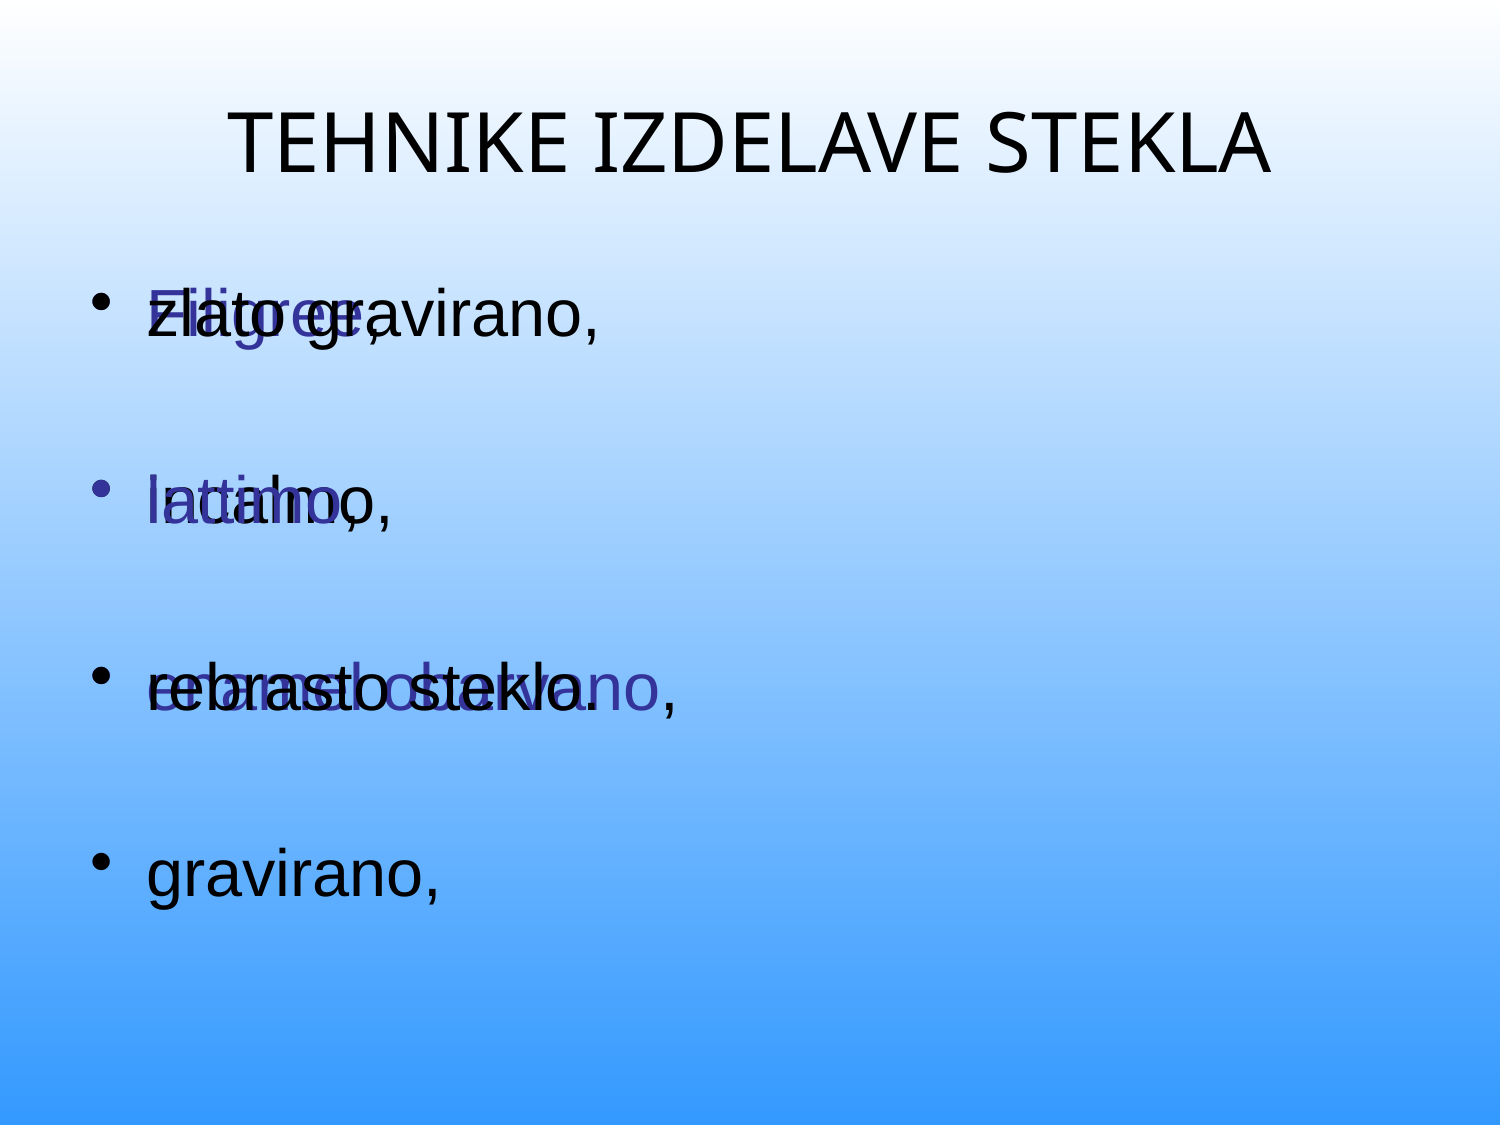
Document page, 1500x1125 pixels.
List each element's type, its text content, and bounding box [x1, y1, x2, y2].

list zlato gravirano, lattimo, rebrasto steklo. [75, 262, 1425, 1005]
title TEHNIKE IZDELAVE STEKLA [75, 45, 1425, 233]
